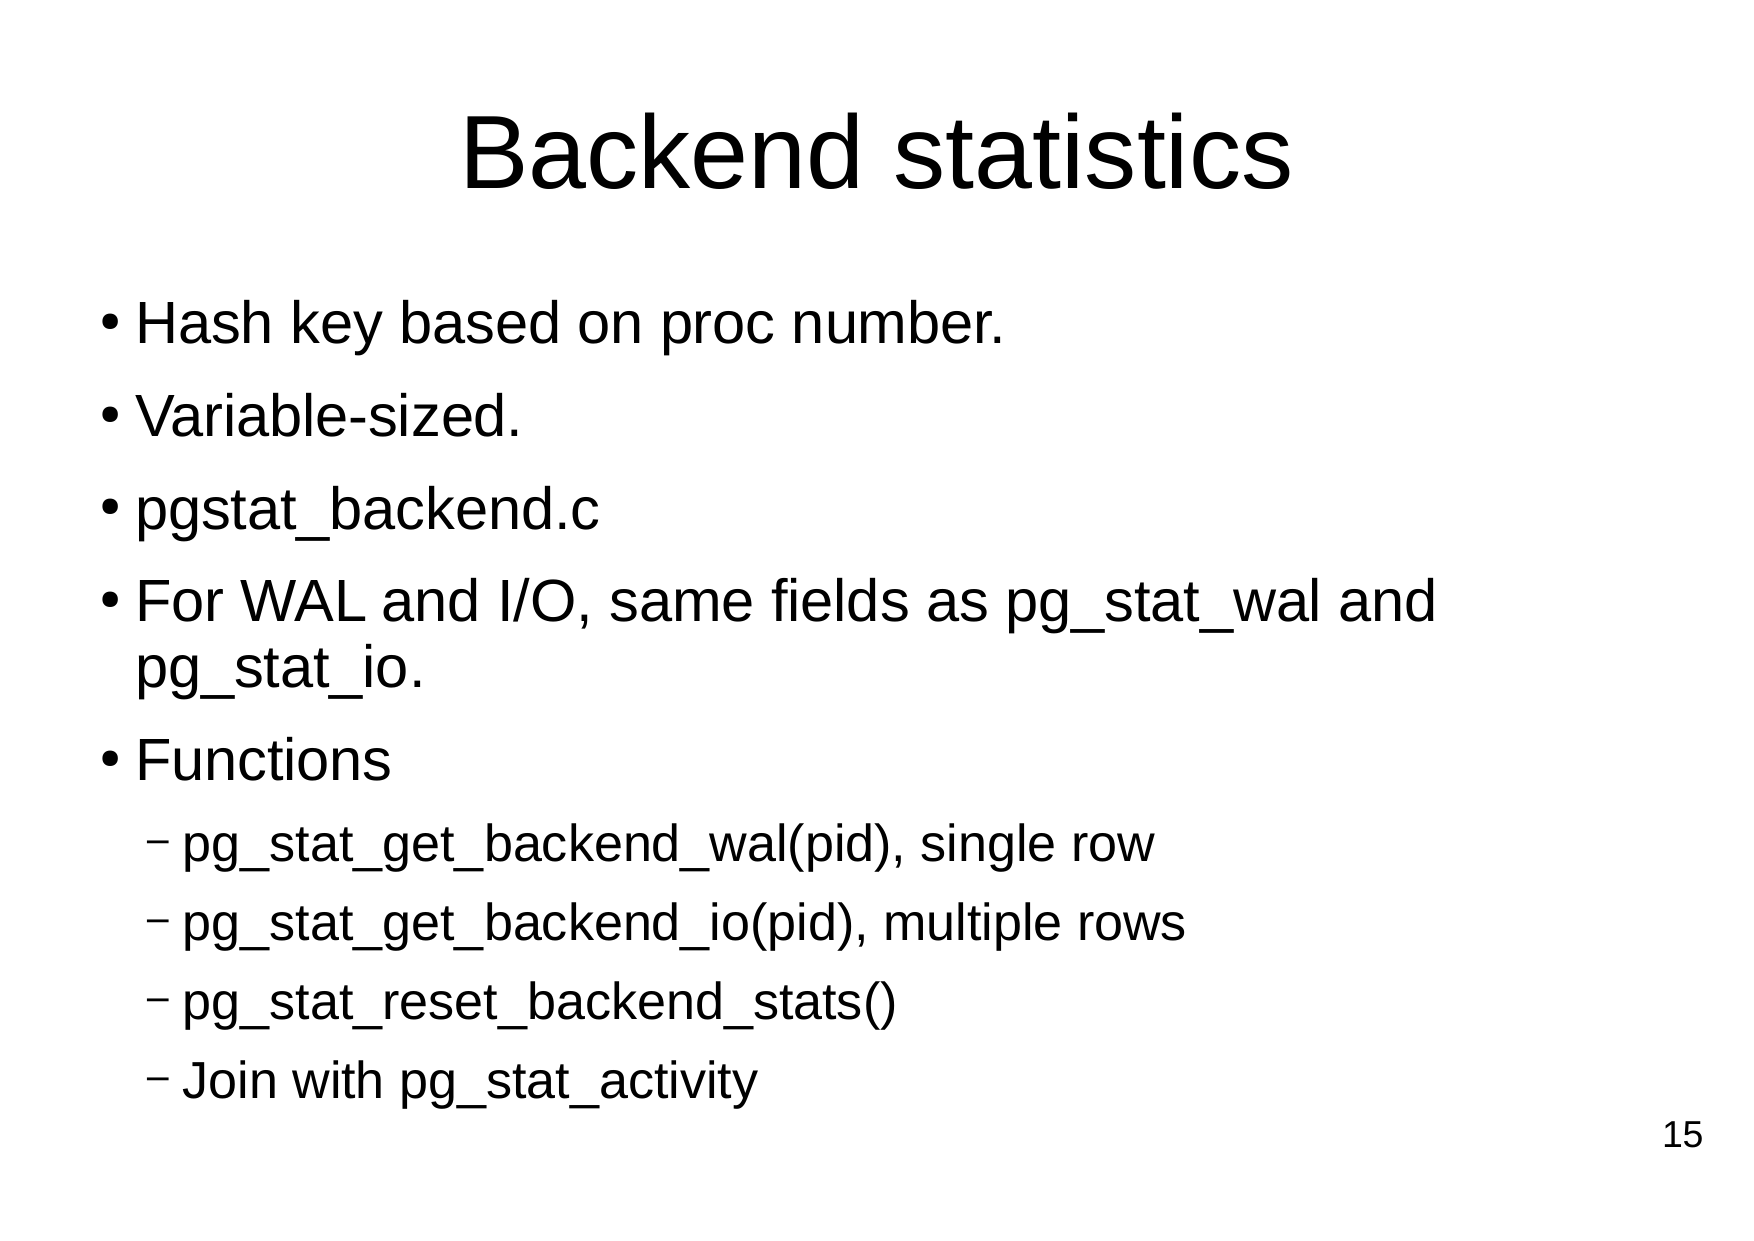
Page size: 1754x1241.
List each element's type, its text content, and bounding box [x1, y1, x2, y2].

list Hash key based on proc number. Variable-sized. pgstat_backend.c For WAL and I/O, same fields as pg_stat_wal and pg_stat_io. Functions pg_stat_get_backend_wal(pid), single row pg_stat_get_backend_io(pid), multiple rows pg_stat_reset_backend_stats() Join with pg_stat_activity [87, 290, 1667, 1120]
title Backend statistics [87, 49, 1667, 257]
text_box <number> [1447, 1106, 1719, 1201]
